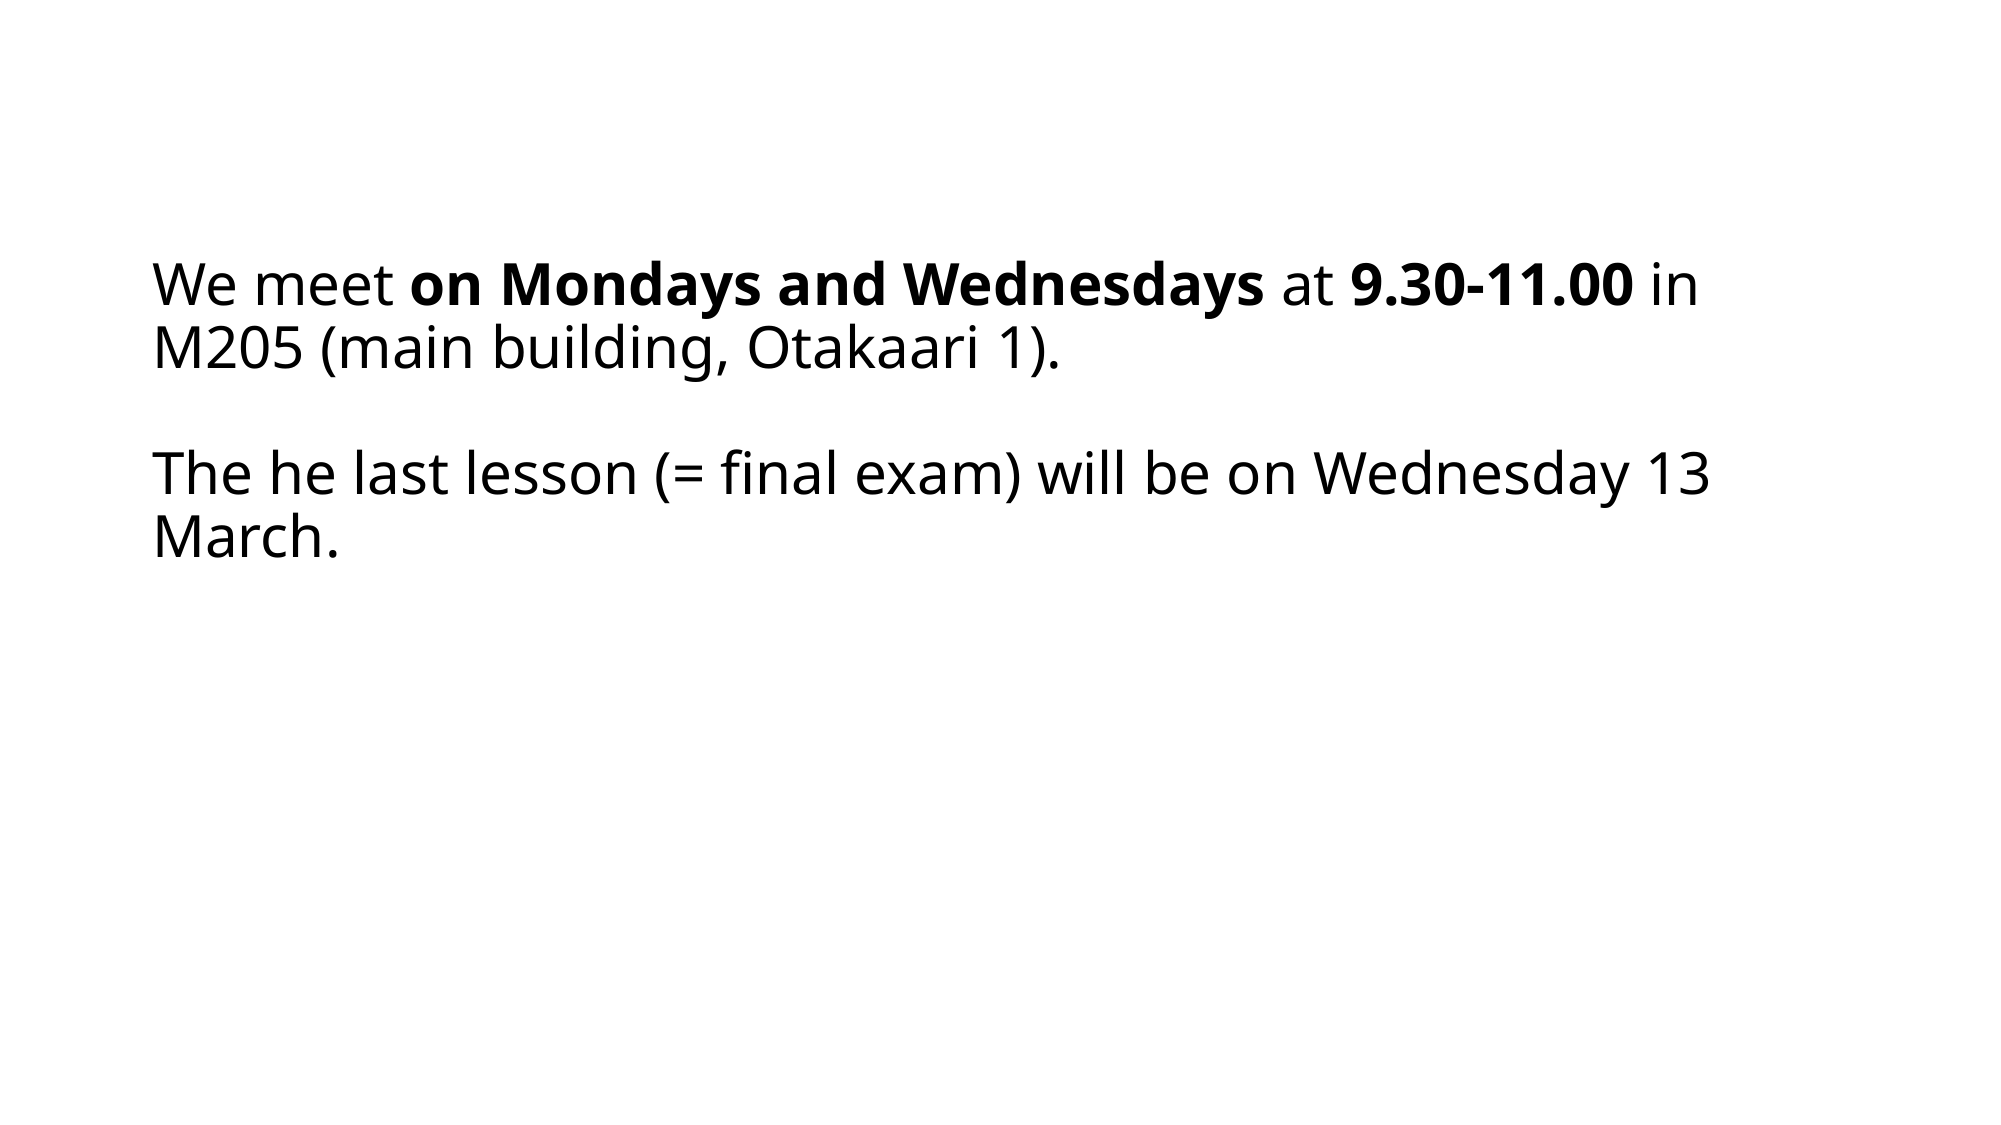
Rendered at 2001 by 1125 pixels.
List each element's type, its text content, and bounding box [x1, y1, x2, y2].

title We meet on Mondays and Wednesdays at 9.30-11.00 in M205 (main building, Otakaari 1). The he last lesson (= final exam) will be on Wednesday 13 March. [137, 59, 1863, 876]
